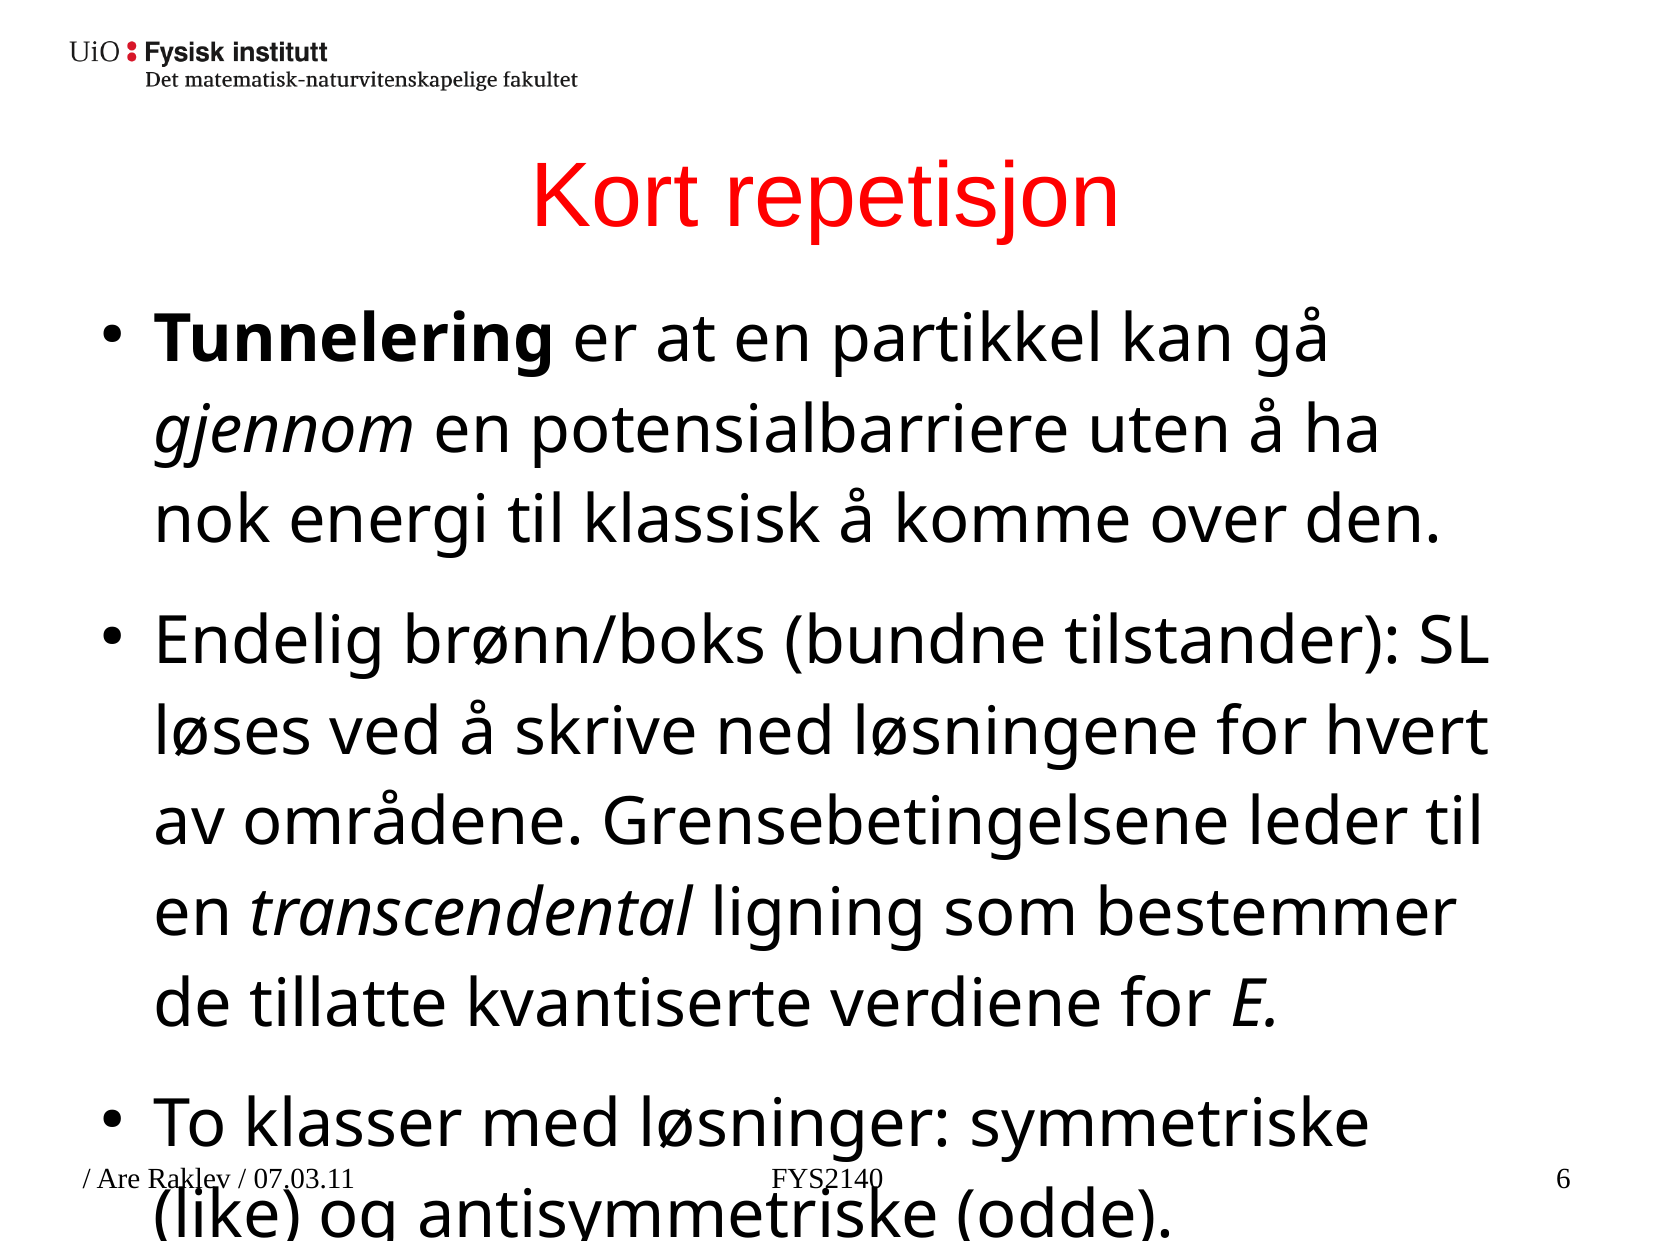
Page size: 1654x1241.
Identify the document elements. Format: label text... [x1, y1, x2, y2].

list Tunnelering er at en partikkel kan gå gjennom en potensialbarriere uten å ha nok energi til klassisk å komme over den. Endelig brønn/boks (bundne tilstander): SL løses ved å skrive ned løsningene for hvert av områdene. Grensebetingelsene leder til en transcendental ligning som bestemmer de tillatte kvantiserte verdiene for E. To klasser med løsninger: symmetriske (like) og antisymmetriske (odde). [82, 290, 1501, 1095]
picture [68, 37, 581, 93]
title Kort repetisjon [82, 90, 1571, 298]
